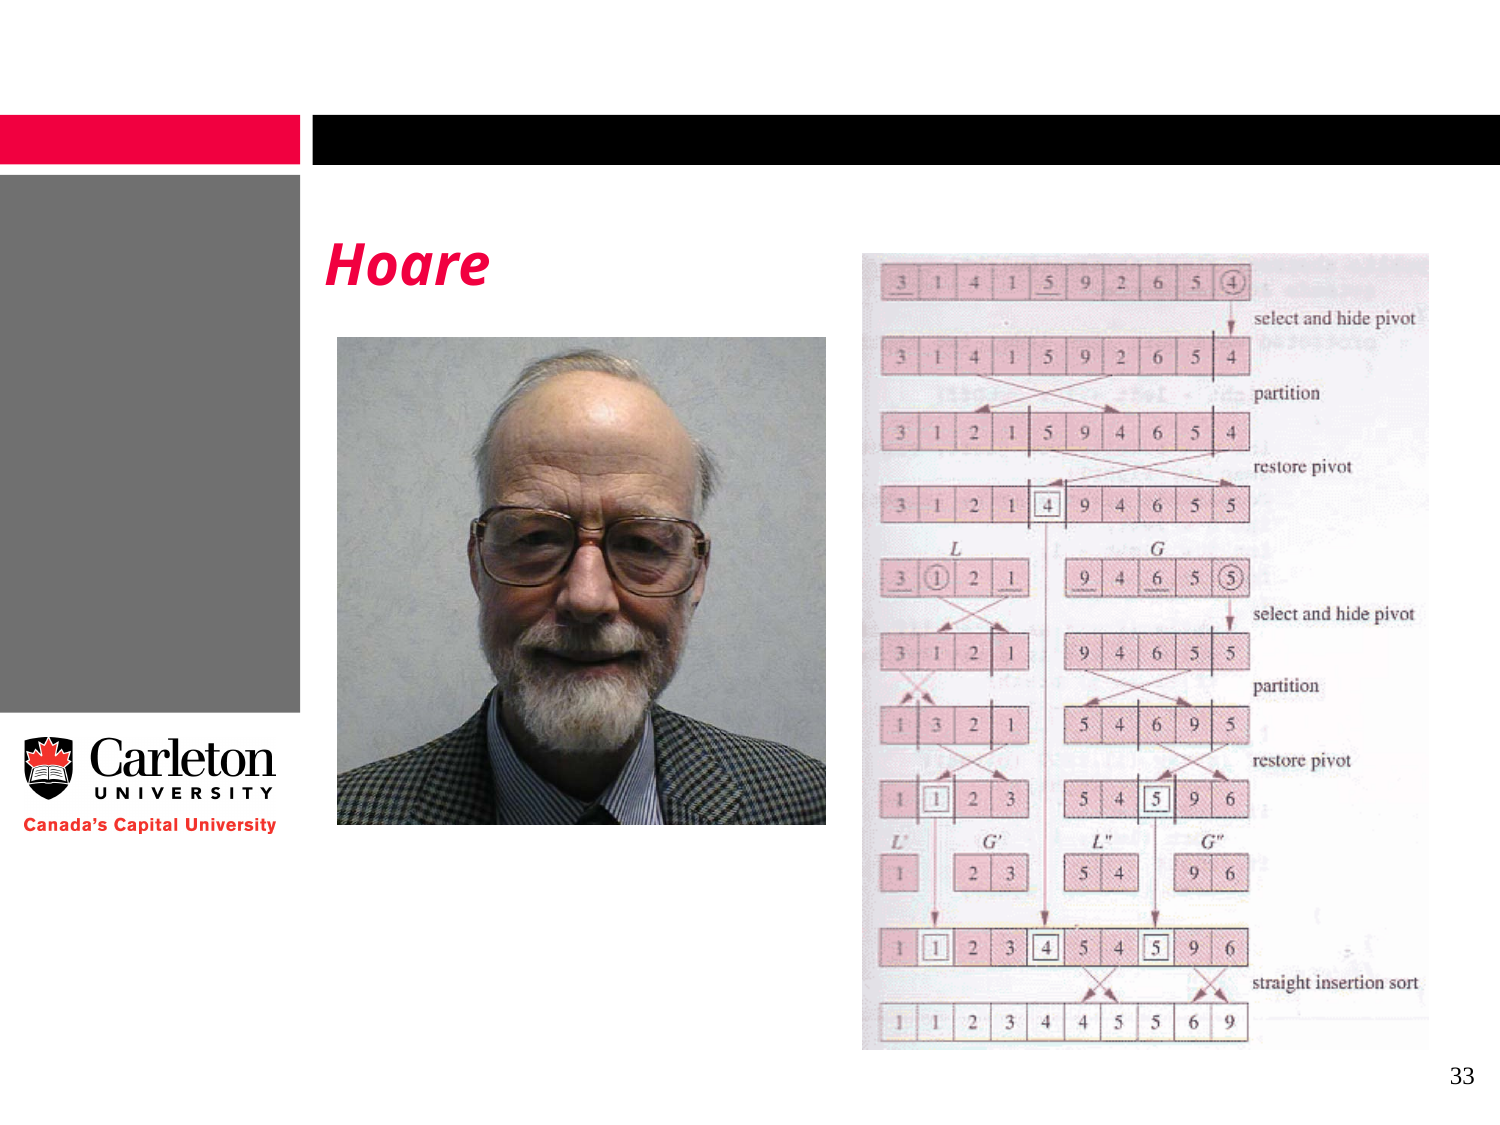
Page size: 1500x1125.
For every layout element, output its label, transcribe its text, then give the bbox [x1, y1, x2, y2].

picture [337, 337, 826, 826]
picture [862, 253, 1429, 1051]
picture [24, 737, 276, 834]
title Hoare [324, 194, 1450, 331]
